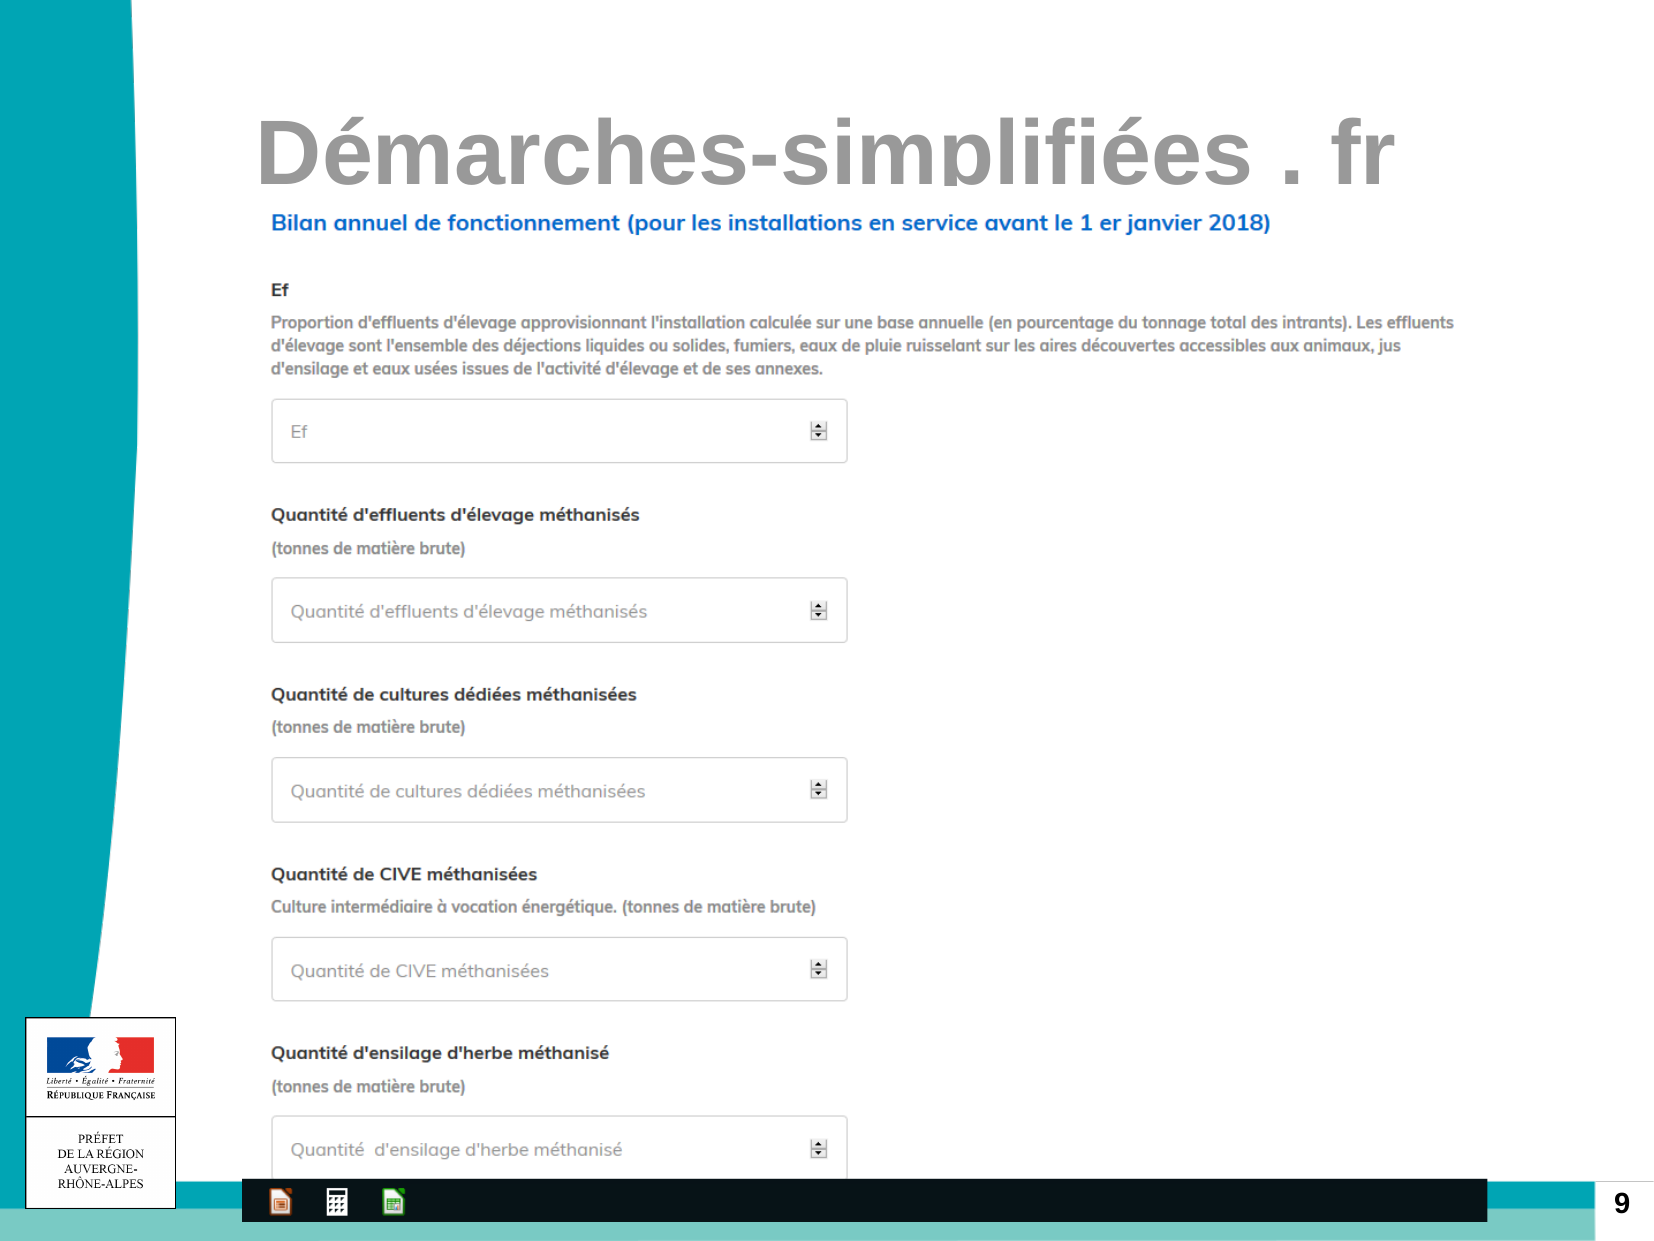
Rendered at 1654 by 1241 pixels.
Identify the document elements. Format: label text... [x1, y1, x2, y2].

picture [0, 0, 1654, 1241]
title Démarches-simplifiées . fr [82, 49, 1571, 257]
